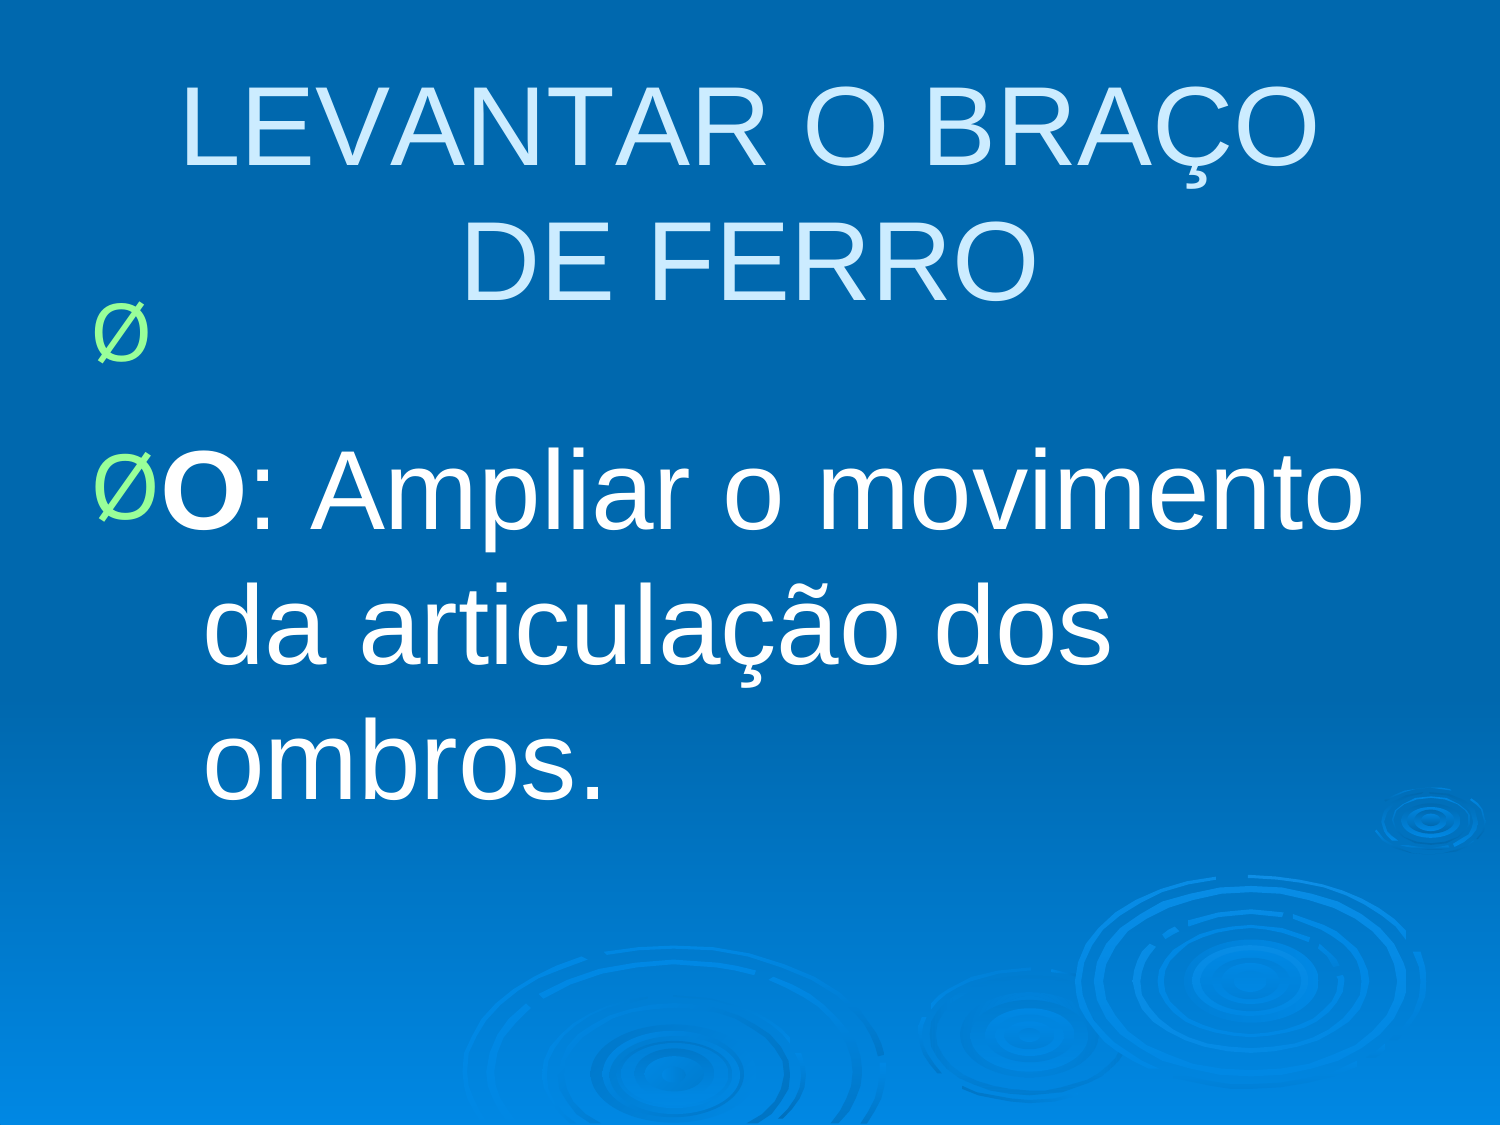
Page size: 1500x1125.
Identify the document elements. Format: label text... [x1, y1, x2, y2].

list O: Ampliar o movimento da articulação dos ombros. [75, 262, 1426, 1005]
title LEVANTAR O BRAÇO DE FERRO [75, 45, 1426, 233]
